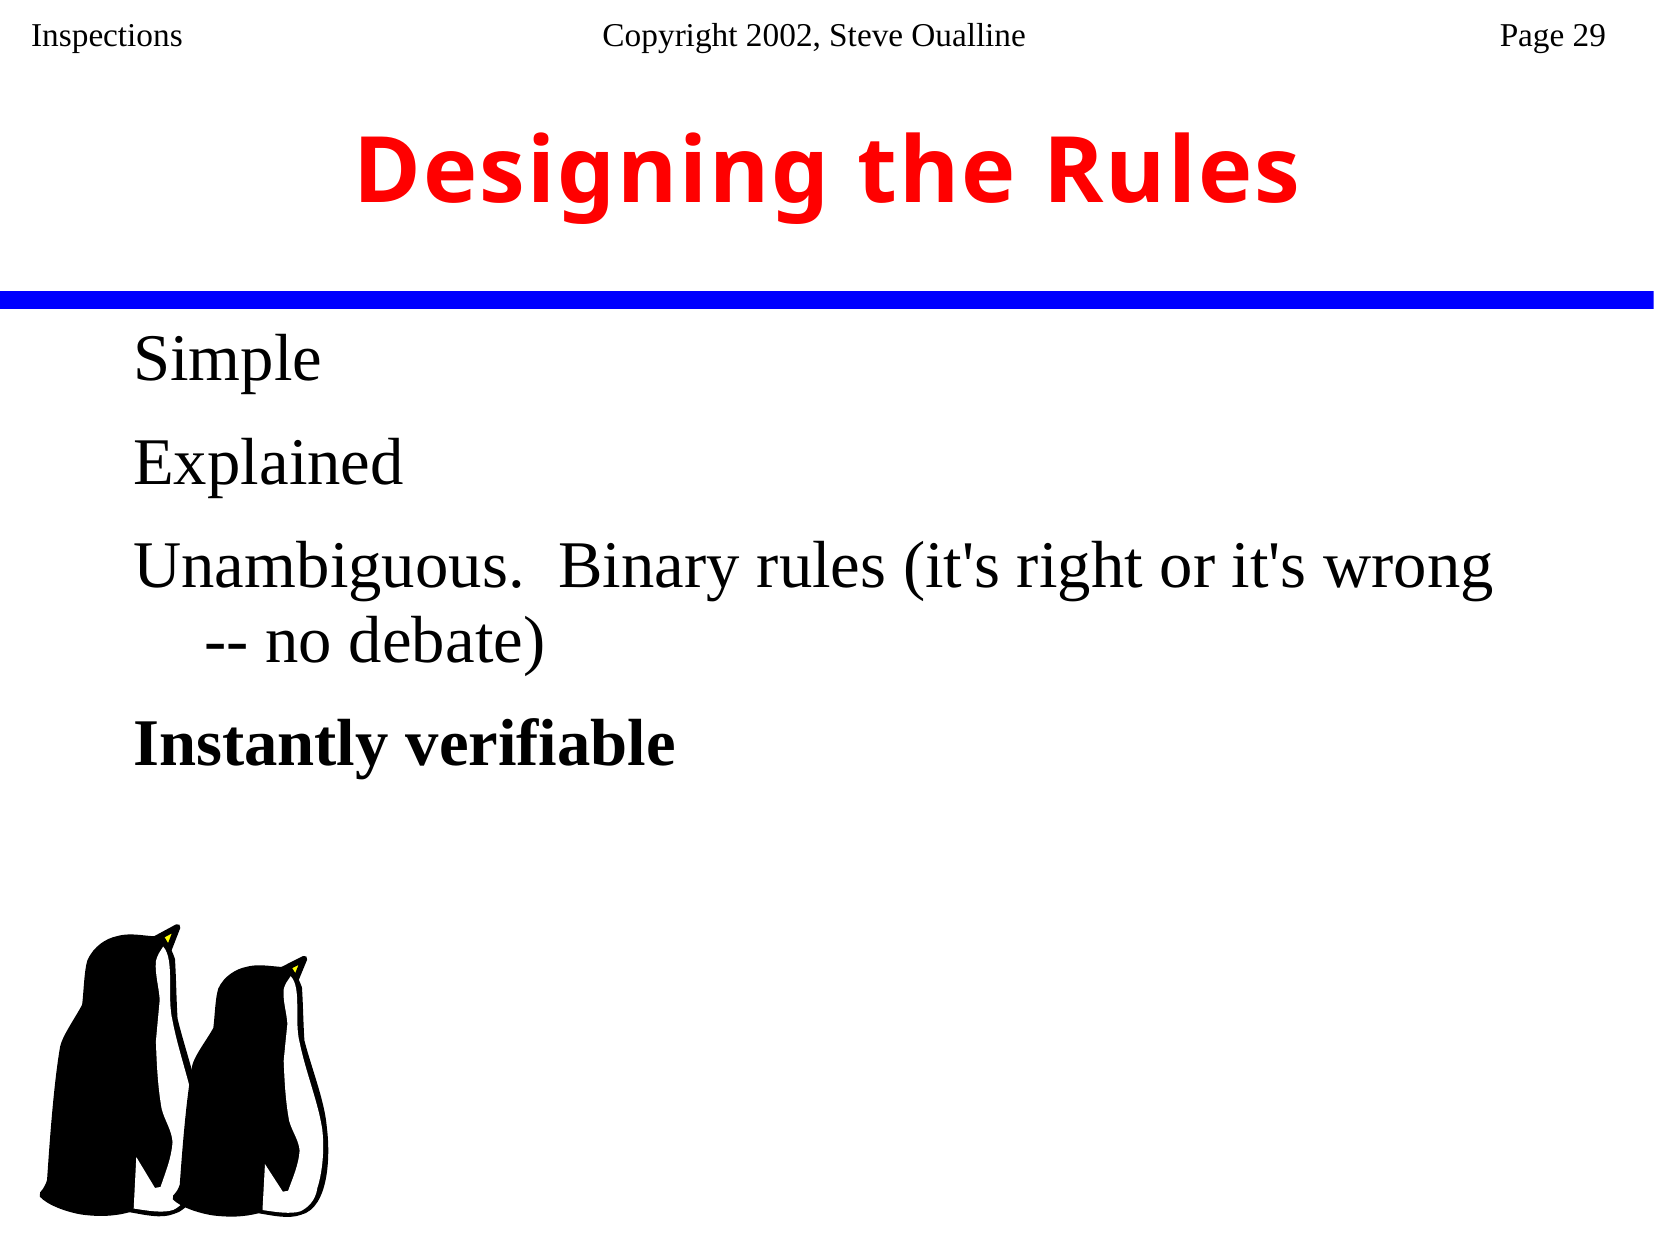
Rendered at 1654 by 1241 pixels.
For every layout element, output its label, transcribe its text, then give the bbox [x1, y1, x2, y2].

title Designing the Rules [121, 66, 1534, 269]
list Simple Explained Unambiguous. Binary rules (it's right or it's wrong -- no debate) Instantly verifiable [121, 321, 1534, 919]
